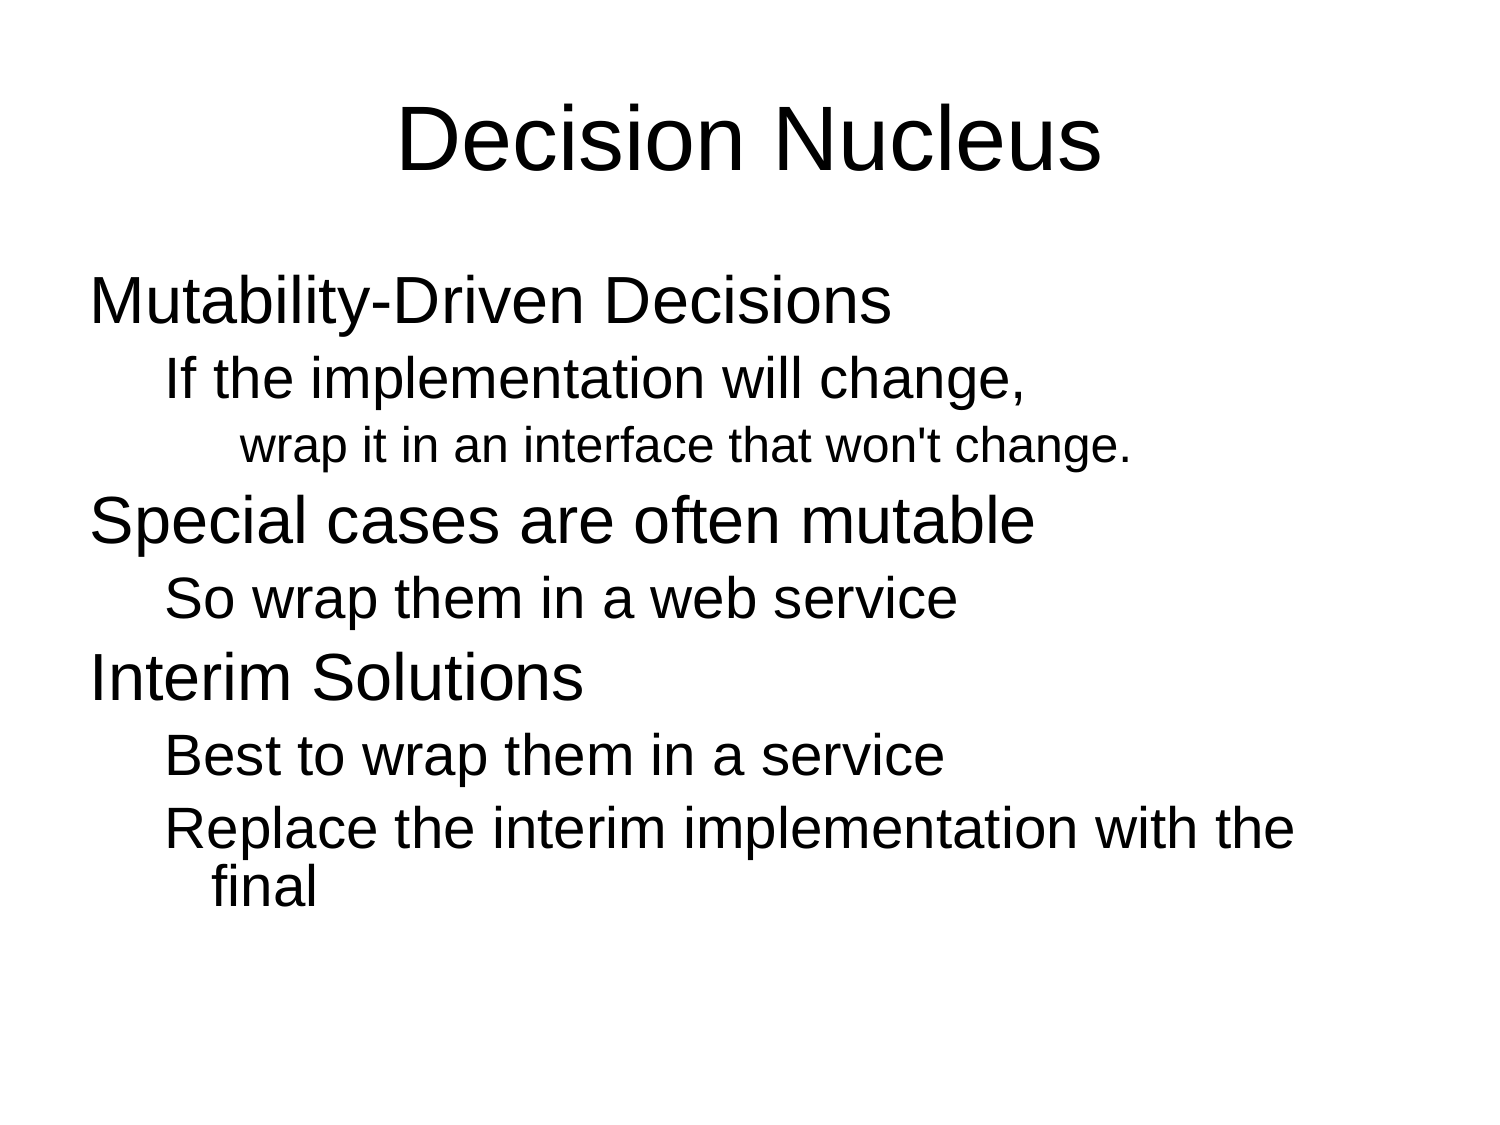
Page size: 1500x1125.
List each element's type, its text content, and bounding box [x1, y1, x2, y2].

title Decision Nucleus [75, 45, 1426, 233]
list Mutability-Driven Decisions If the implementation will change, wrap it in an interface that won't change. Special cases are often mutable So wrap them in a web service Interim Solutions Best to wrap them in a service Replace the interim implementation with the final [75, 262, 1426, 1006]
